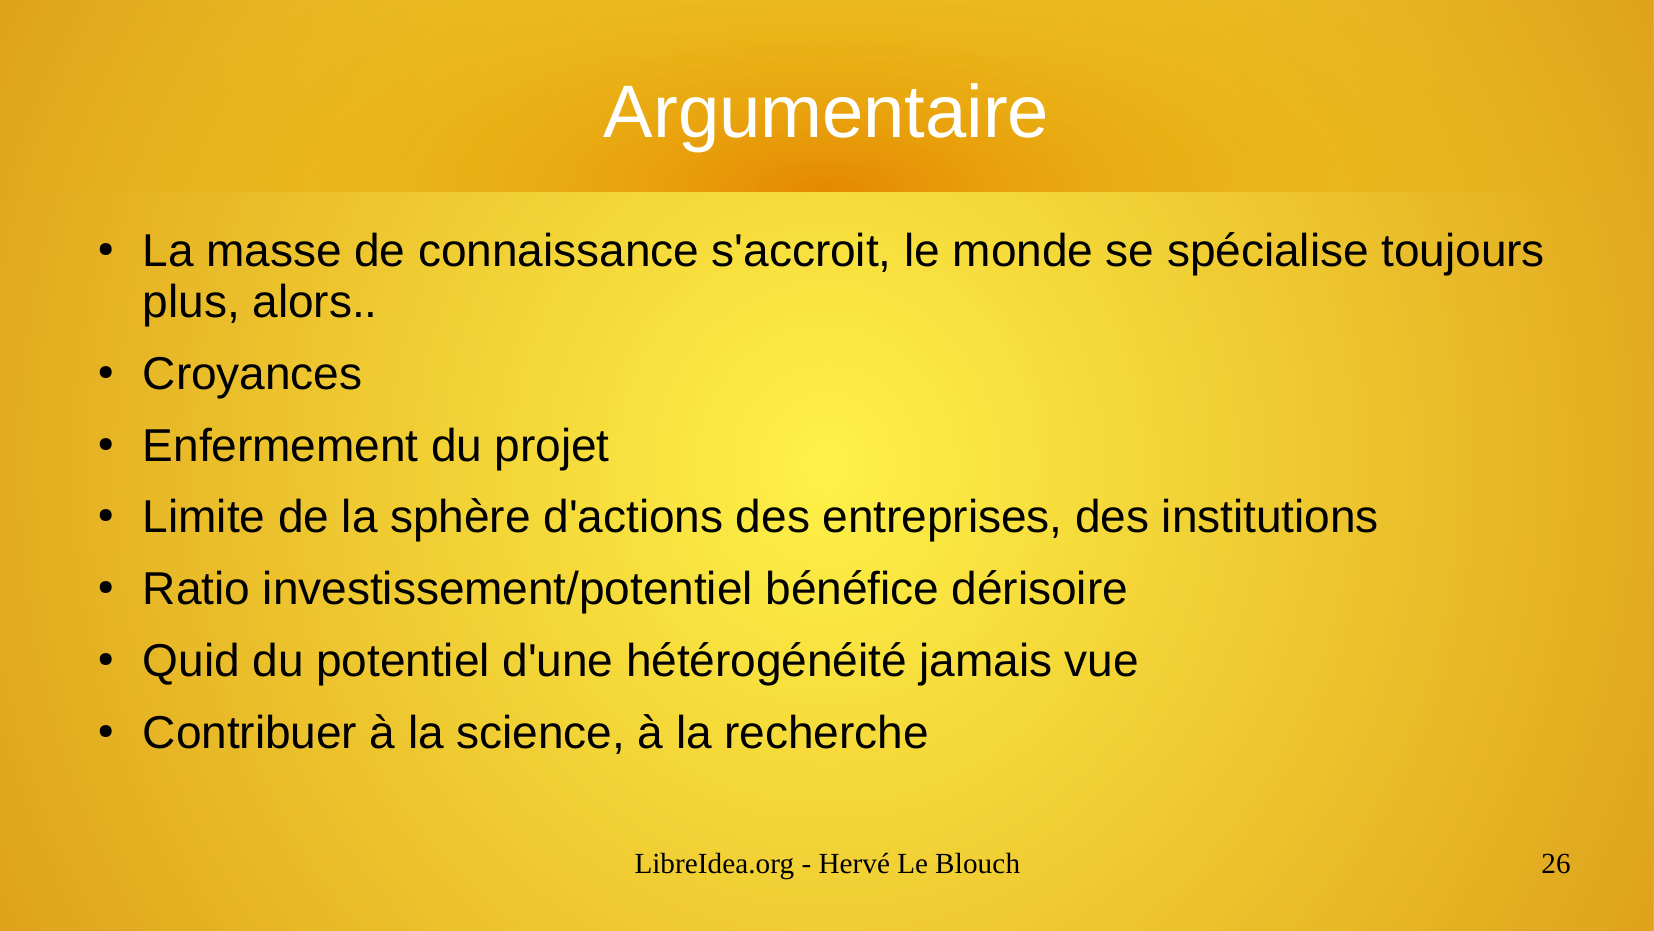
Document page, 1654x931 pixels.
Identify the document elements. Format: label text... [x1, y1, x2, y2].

title Argumentaire [82, 35, 1571, 189]
list La masse de connaissance s'accroit, le monde se spécialise toujours plus, alors.. Croyances Enfermement du projet Limite de la sphère d'actions des entreprises, des institutions Ratio investissement/potentiel bénéfice dérisoire Quid du potentiel d'une hétérogénéité jamais vue Contribuer à la science, à la recherche [82, 224, 1571, 764]
